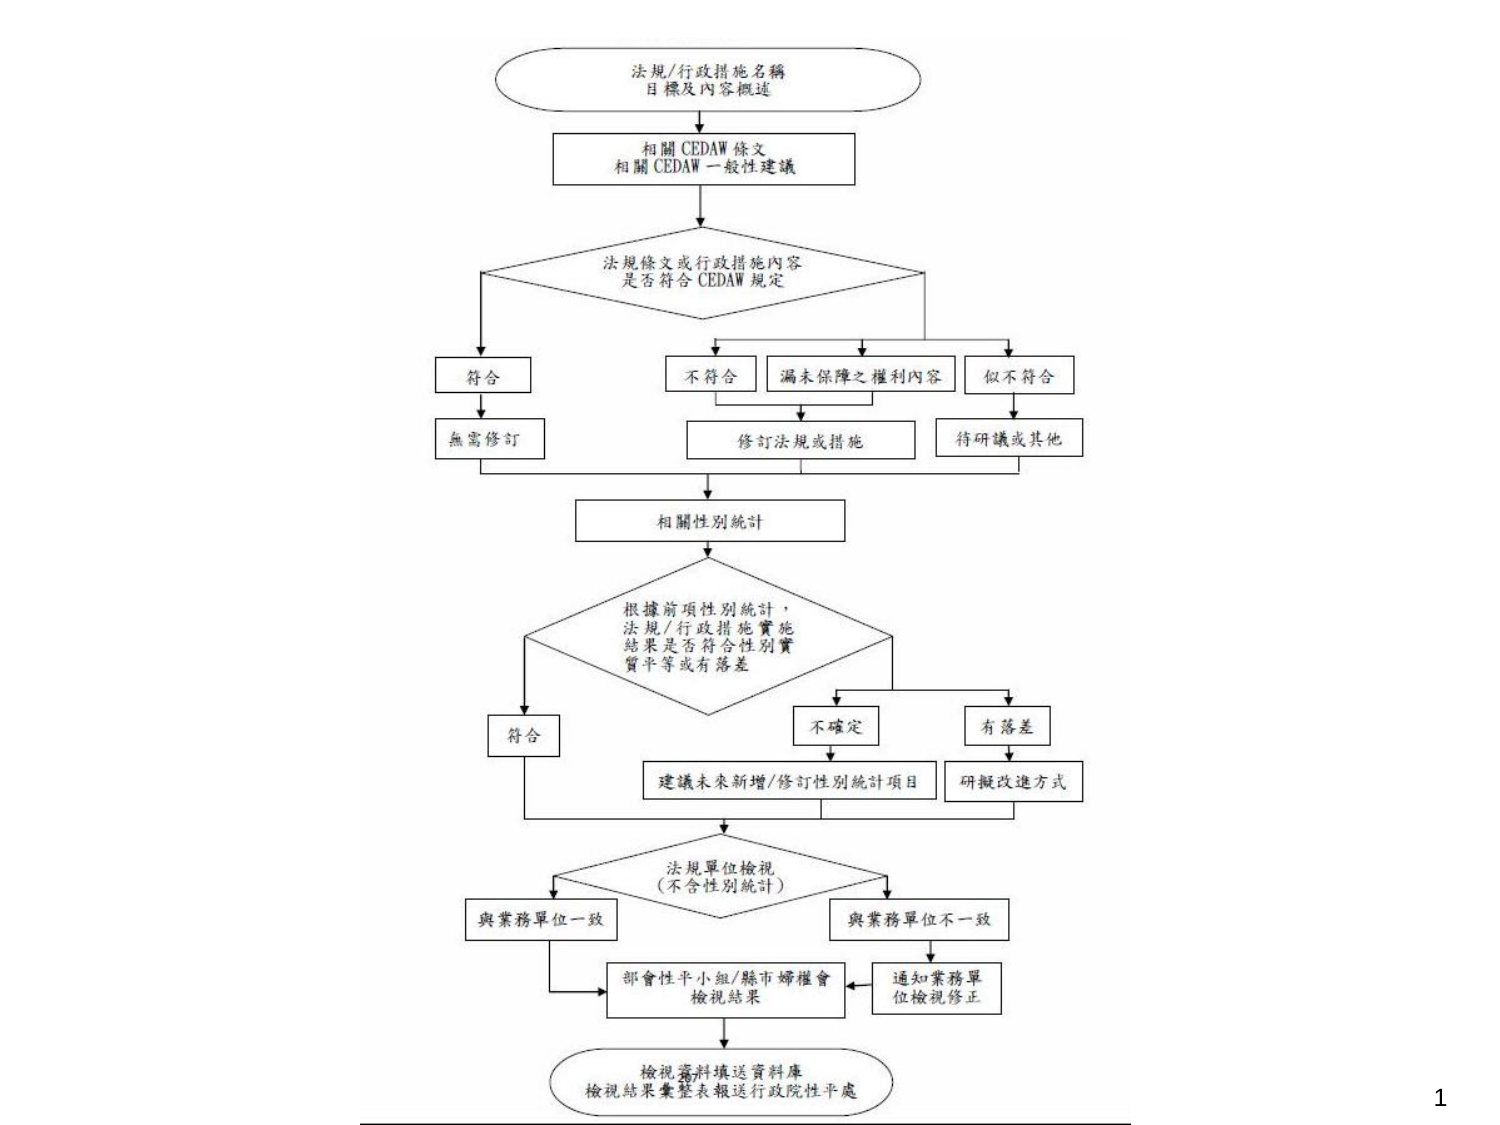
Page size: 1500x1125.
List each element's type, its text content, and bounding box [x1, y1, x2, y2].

text_box <編號> [1131, 1069, 1463, 1123]
picture [360, 38, 1131, 1125]
